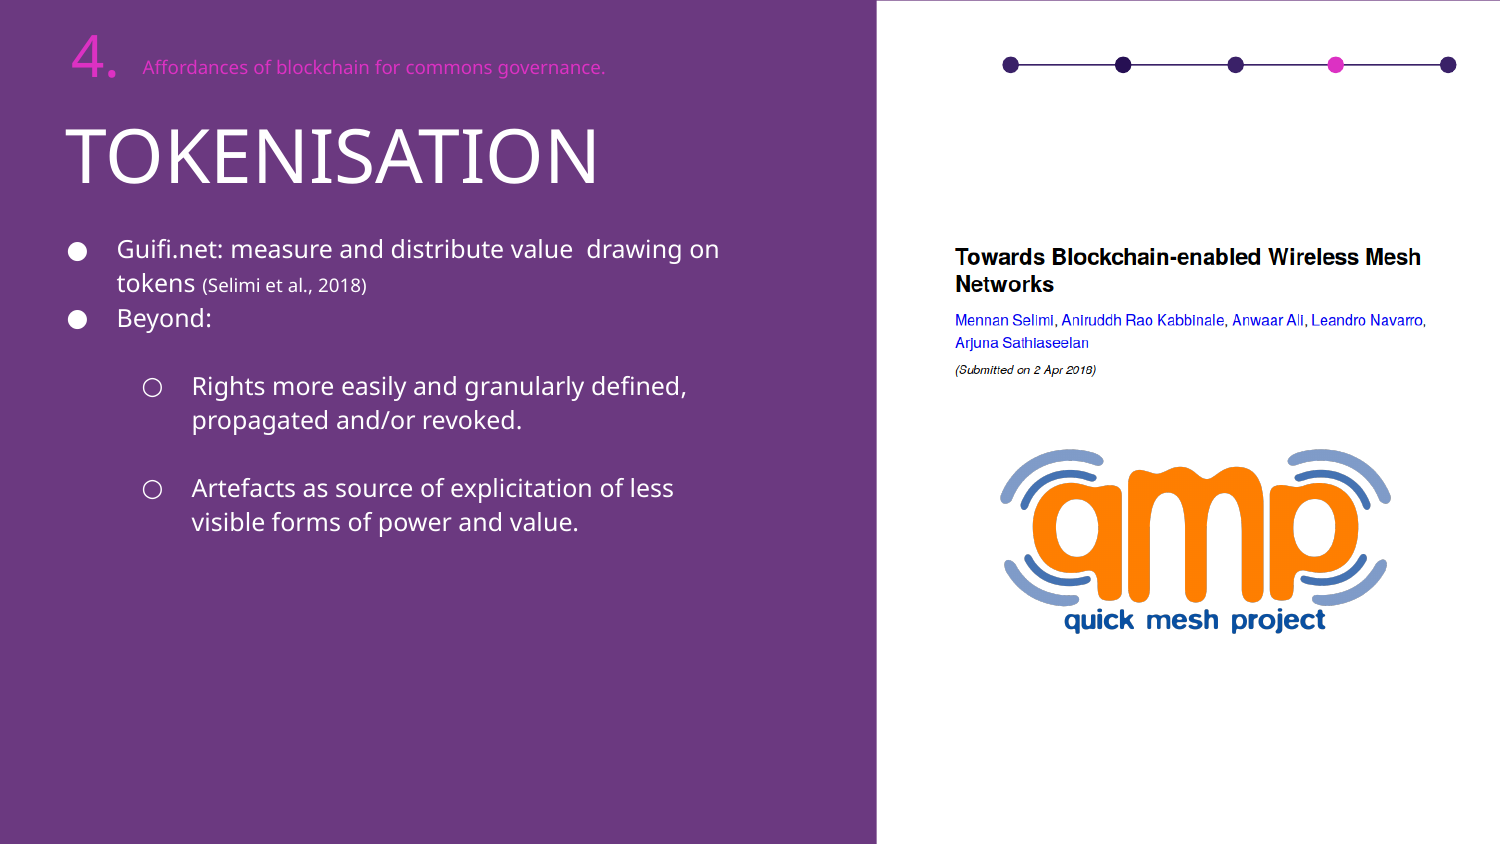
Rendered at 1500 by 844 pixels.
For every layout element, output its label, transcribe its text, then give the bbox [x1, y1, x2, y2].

text_box 4. [56, 4, 165, 111]
picture [966, 421, 1414, 646]
text_box Affordances of blockchain for commons governance. [127, 40, 987, 89]
list Guifi.net: measure and distribute value drawing on tokens (Selimi et al., 2018) Beyond: Rights more easily and granularly defined, propagated and/or revoked. Artefacts as source of explicitation of less visible forms of power and value. [26, 214, 741, 657]
picture [949, 238, 1448, 384]
text_box TOKENISATION [50, 93, 741, 211]
text_box [876, 0, 1500, 844]
